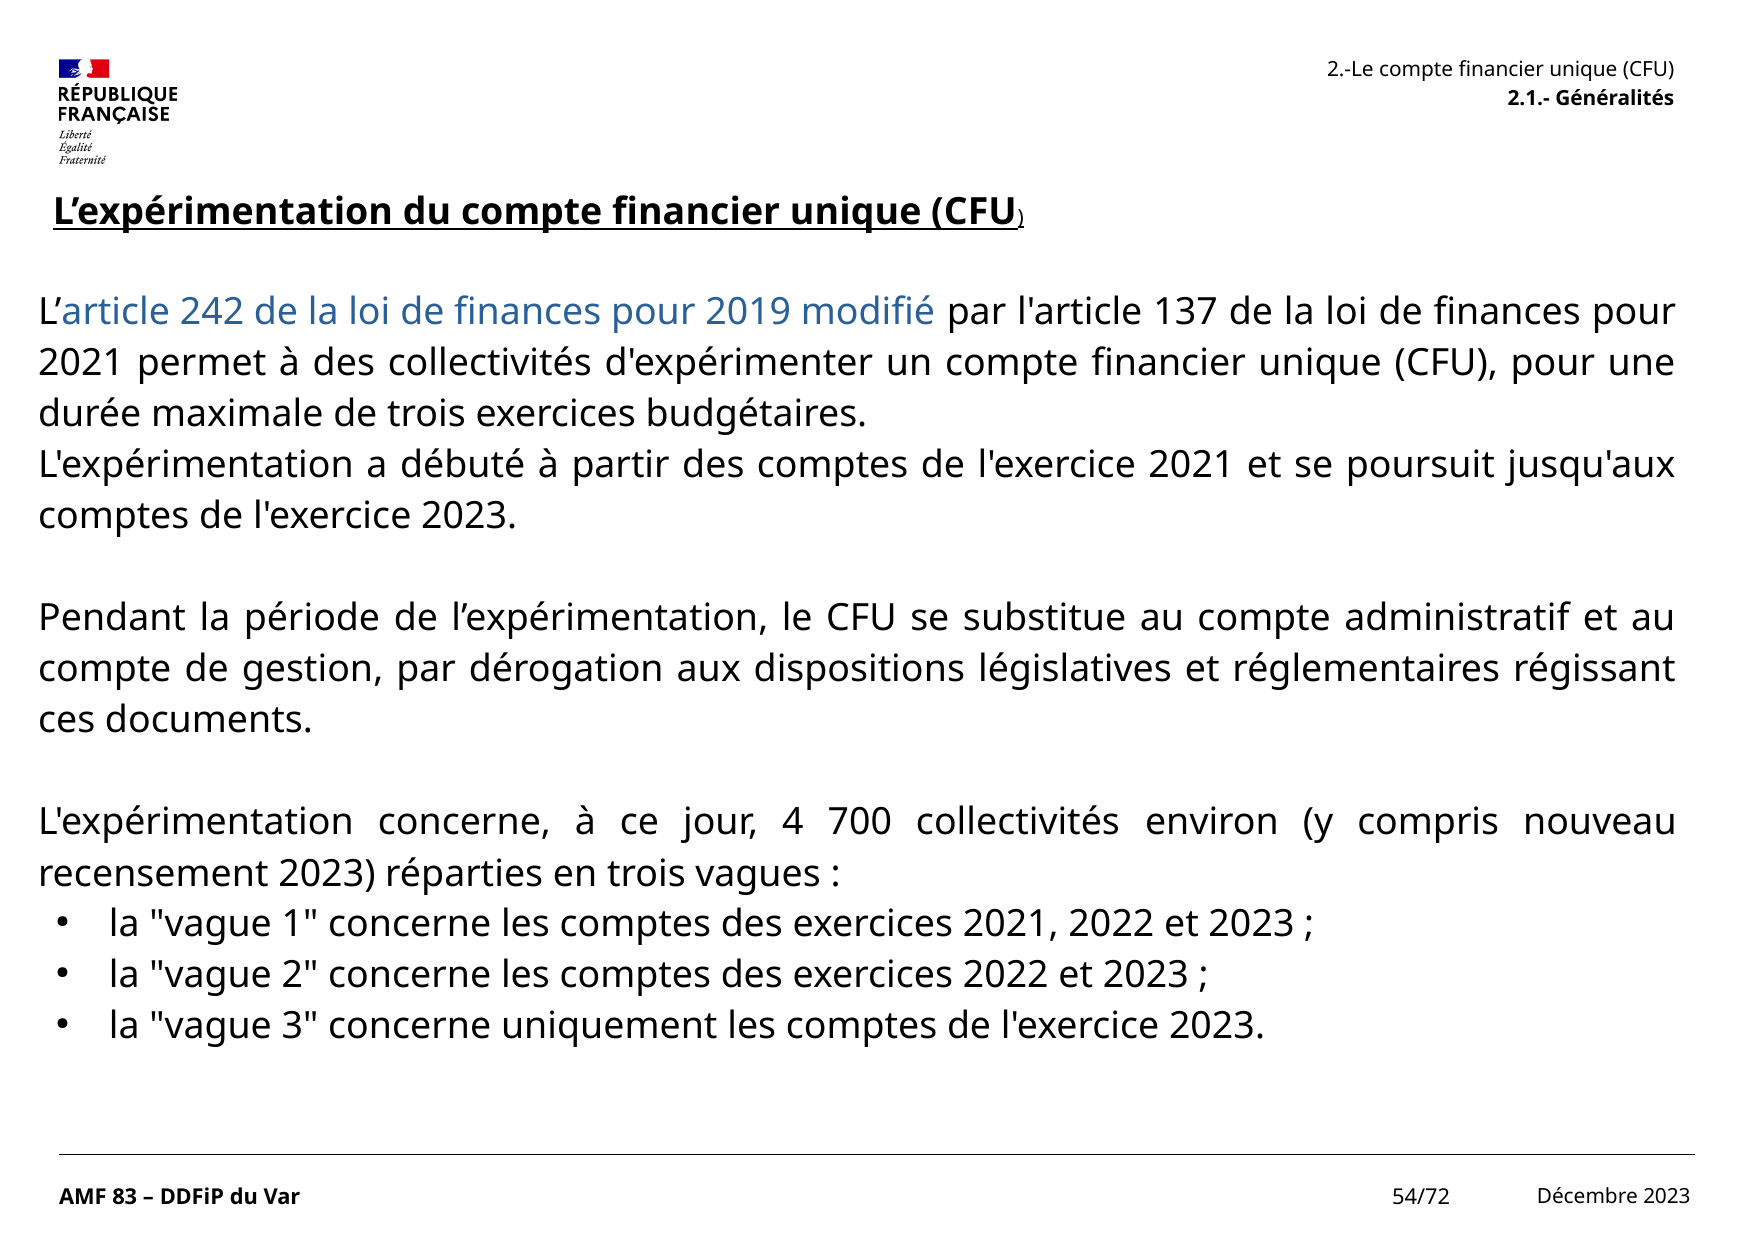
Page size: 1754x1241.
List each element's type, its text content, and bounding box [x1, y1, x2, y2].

list L’article 242 de la loi de finances pour 2019 modifié par l'article 137 de la loi de finances pour 2021 permet à des collectivités d'expérimenter un compte financier unique (CFU), pour une durée maximale de trois exercices budgétaires. L'expérimentation a débuté à partir des comptes de l'exercice 2021 et se poursuit jusqu'aux comptes de l'exercice 2023. Pendant la période de l’expérimentation, le CFU se substitue au compte administratif et au compte de gestion, par dérogation aux dispositions législatives et réglementaires régissant ces documents. L'expérimentation concerne, à ce jour, 4 700 collectivités environ (y compris nouveau recensement 2023) réparties en trois vagues : la "vague 1" concerne les comptes des exercices 2021, 2022 et 2023 ; la "vague 2" concerne les comptes des exercices 2022 et 2023 ; la "vague 3" concerne uniquement les comptes de l'exercice 2023. [38, 236, 1678, 1216]
text_box L’expérimentation du compte financier unique (CFU) [38, 177, 1507, 317]
text_box 2.-Le compte financier unique (CFU) 2.1.- Généralités [220, 47, 1689, 130]
picture [59, 59, 178, 164]
